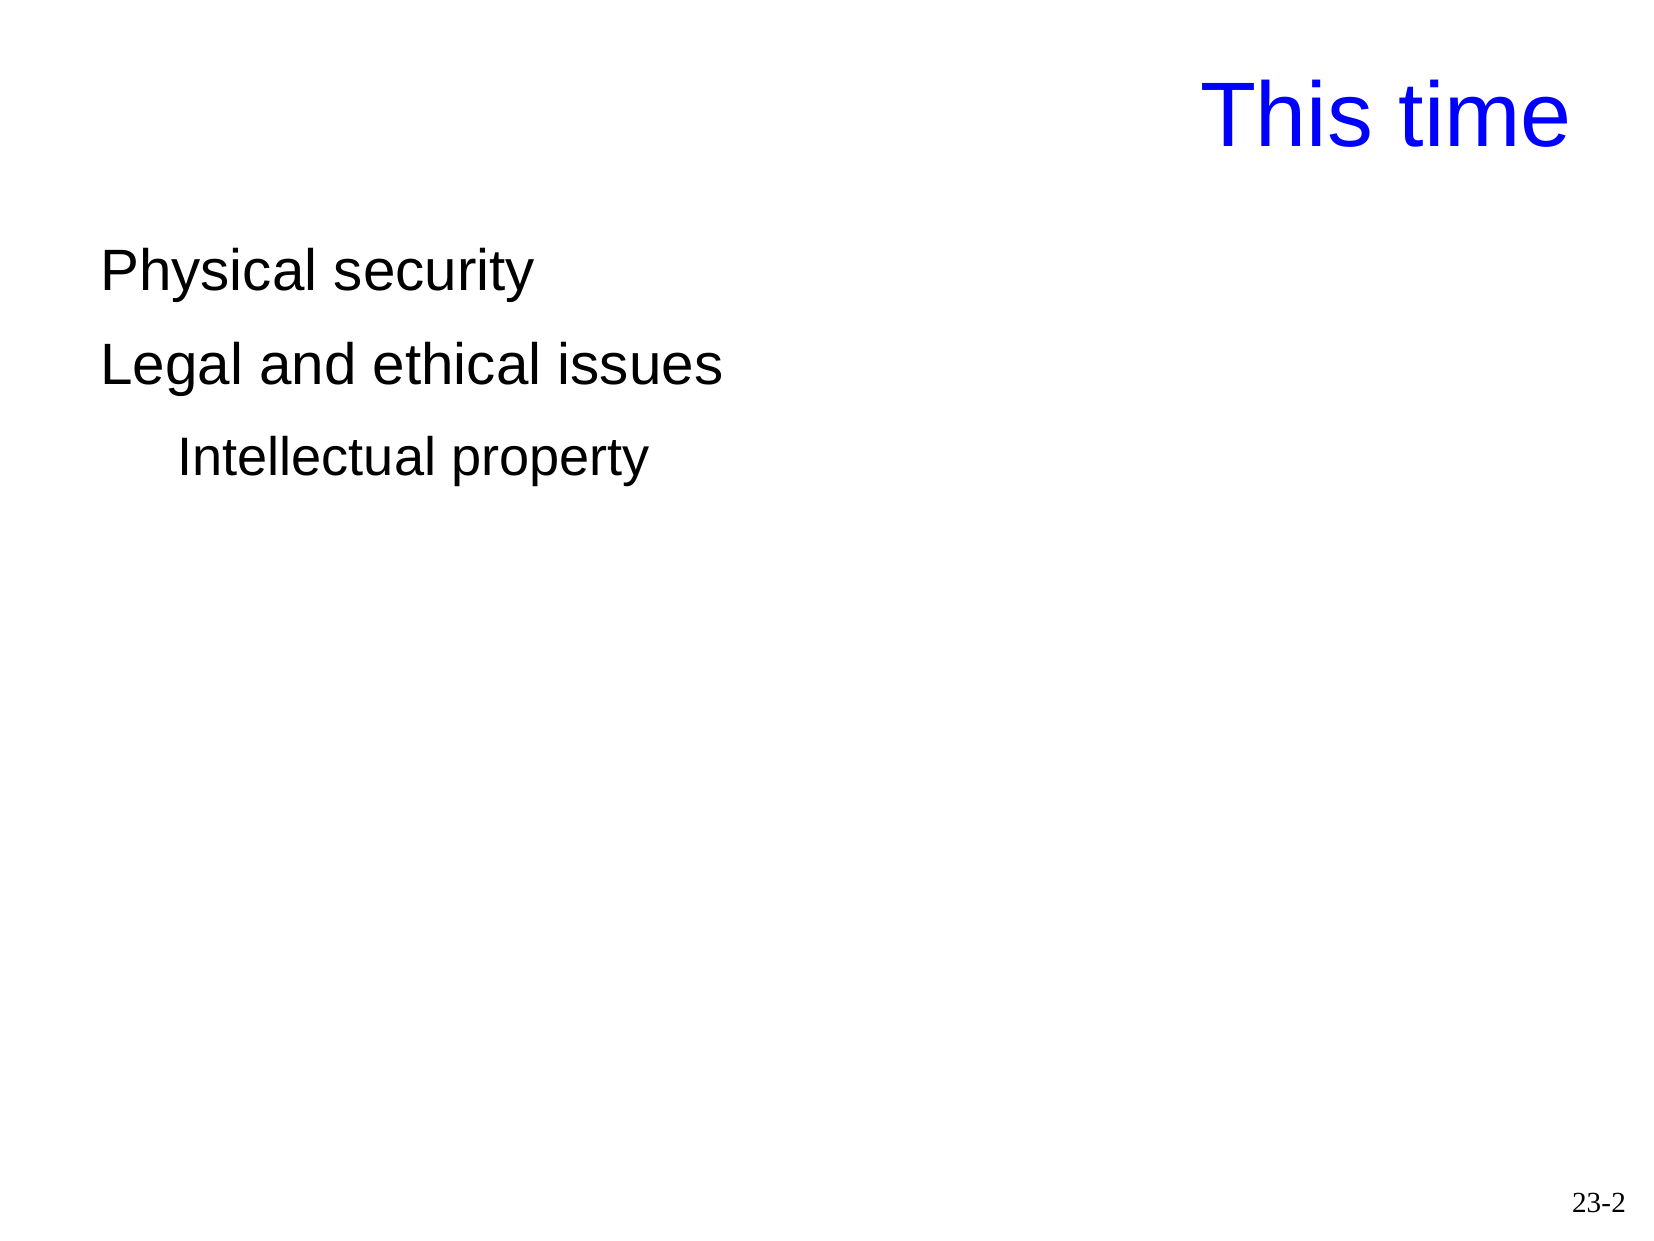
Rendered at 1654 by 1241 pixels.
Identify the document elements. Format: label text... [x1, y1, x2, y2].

list Physical security Legal and ethical issues Intellectual property [82, 237, 1571, 1156]
title This time [84, 18, 1573, 211]
